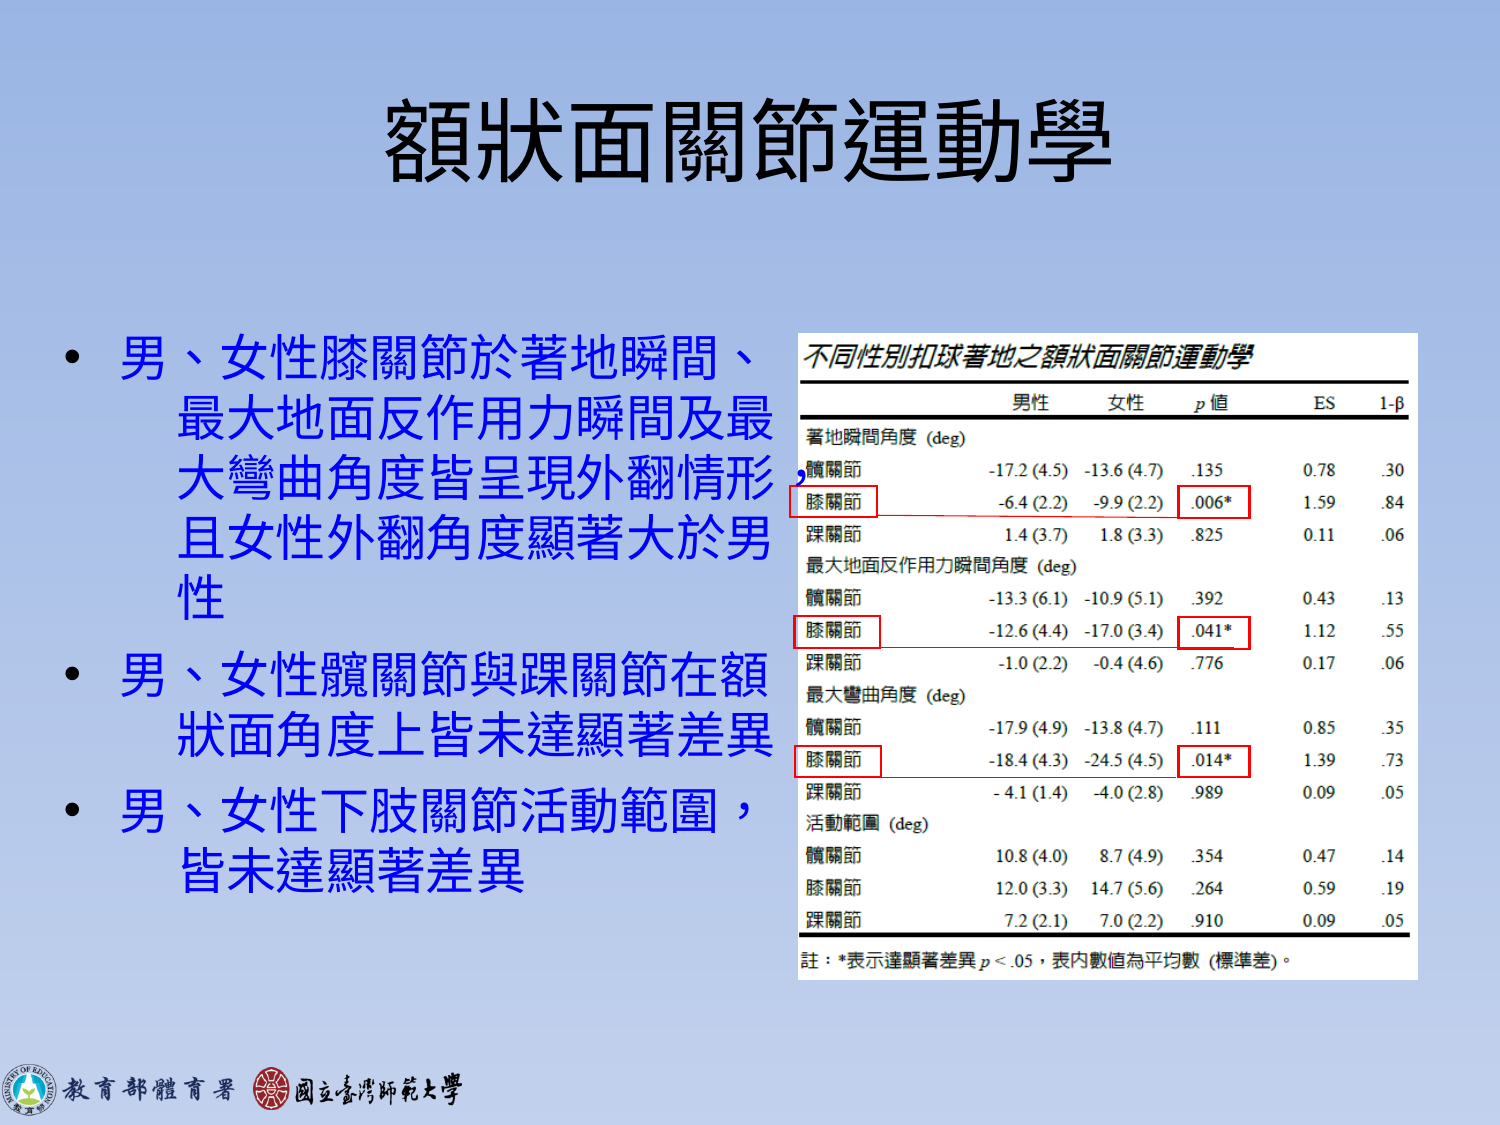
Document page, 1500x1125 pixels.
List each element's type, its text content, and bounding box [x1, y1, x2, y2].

list 男、女性膝關節於著地瞬間、最大地面反作用力瞬間及最大彎曲角度皆呈現外翻情形，且女性外翻角度顯著大於男性 男、女性髖關節與踝關節在額狀面角度上皆未達顯著差異 男、女性下肢關節活動範圍，皆未達顯著差異 [48, 318, 798, 1034]
picture [798, 747, 880, 776]
title 額狀面關節運動學 [75, 45, 1426, 233]
picture [798, 487, 876, 516]
picture [1180, 618, 1248, 648]
picture [798, 617, 879, 647]
picture [798, 333, 1418, 980]
picture [1180, 487, 1248, 517]
